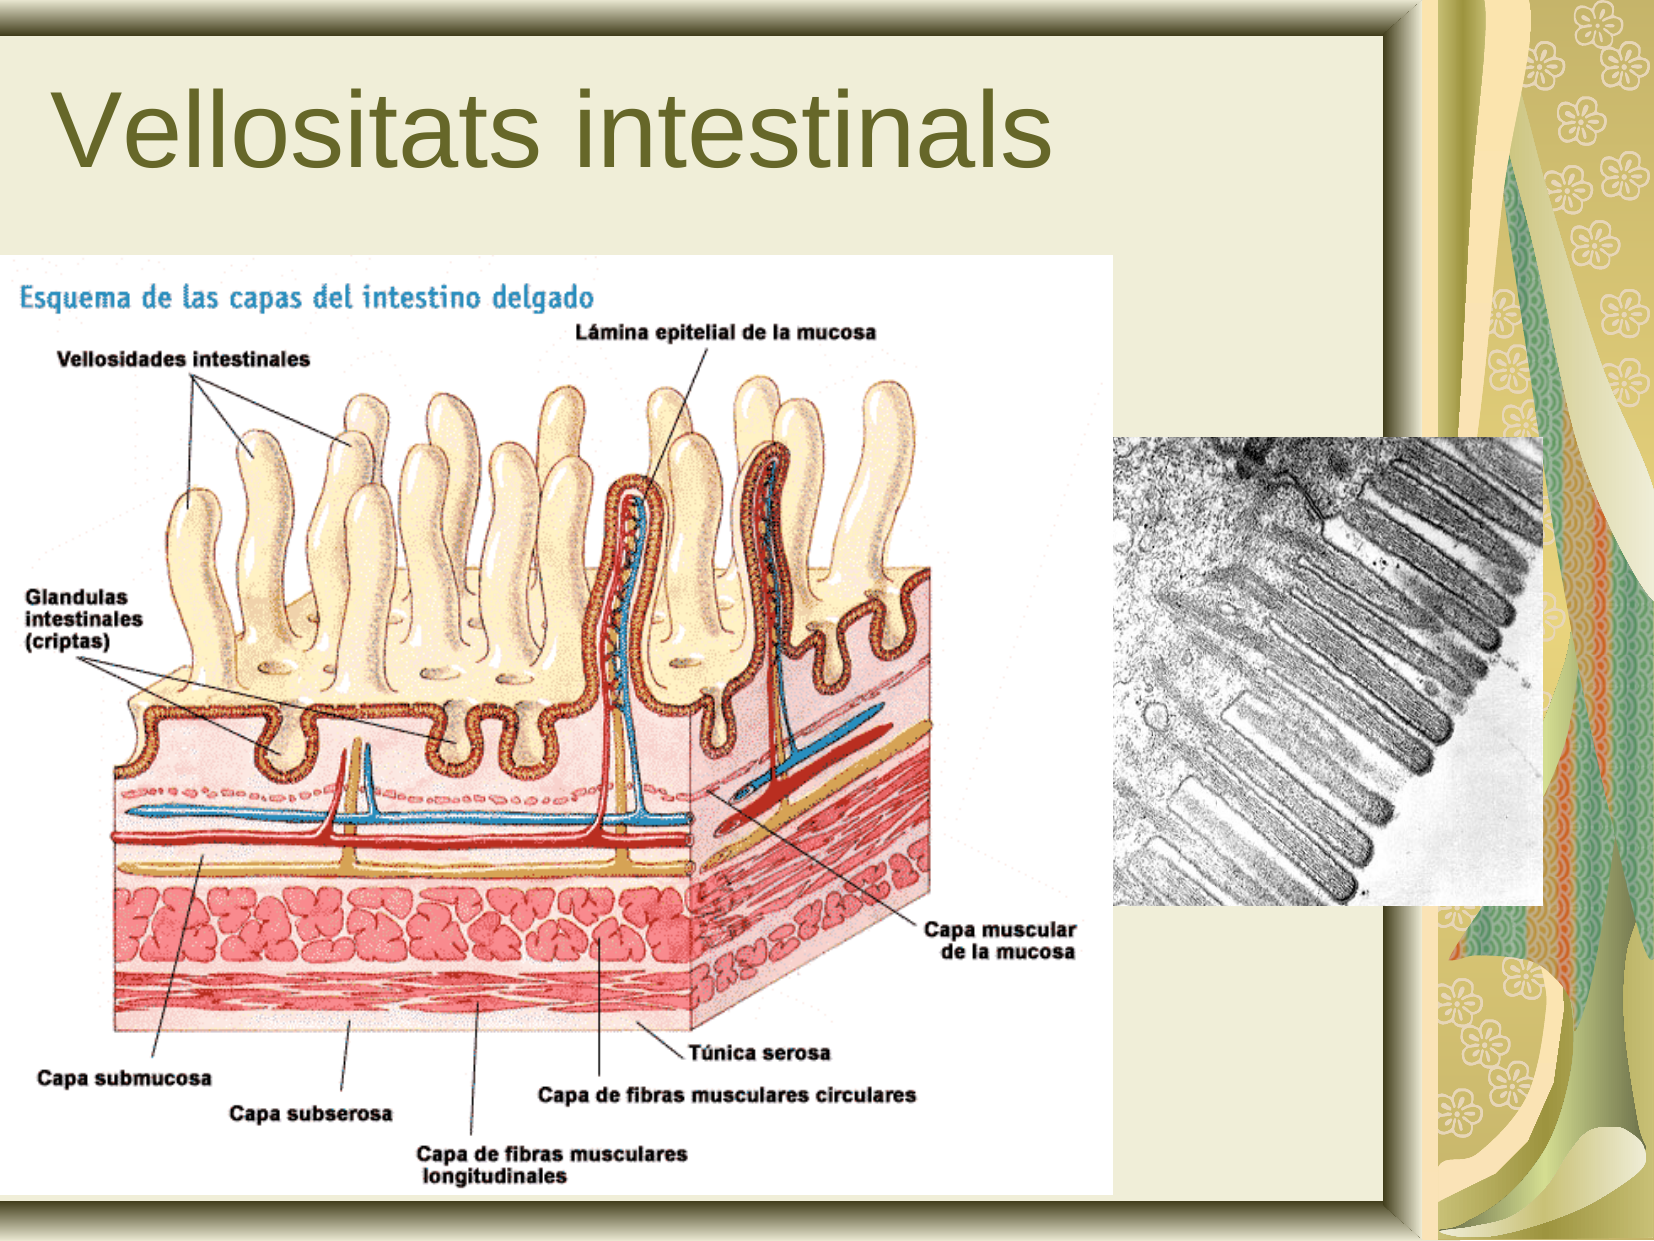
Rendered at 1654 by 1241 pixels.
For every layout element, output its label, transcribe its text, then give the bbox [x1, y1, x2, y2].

text_box Vellositats intestinals [35, 41, 1485, 207]
picture [0, 156, 1654, 1196]
